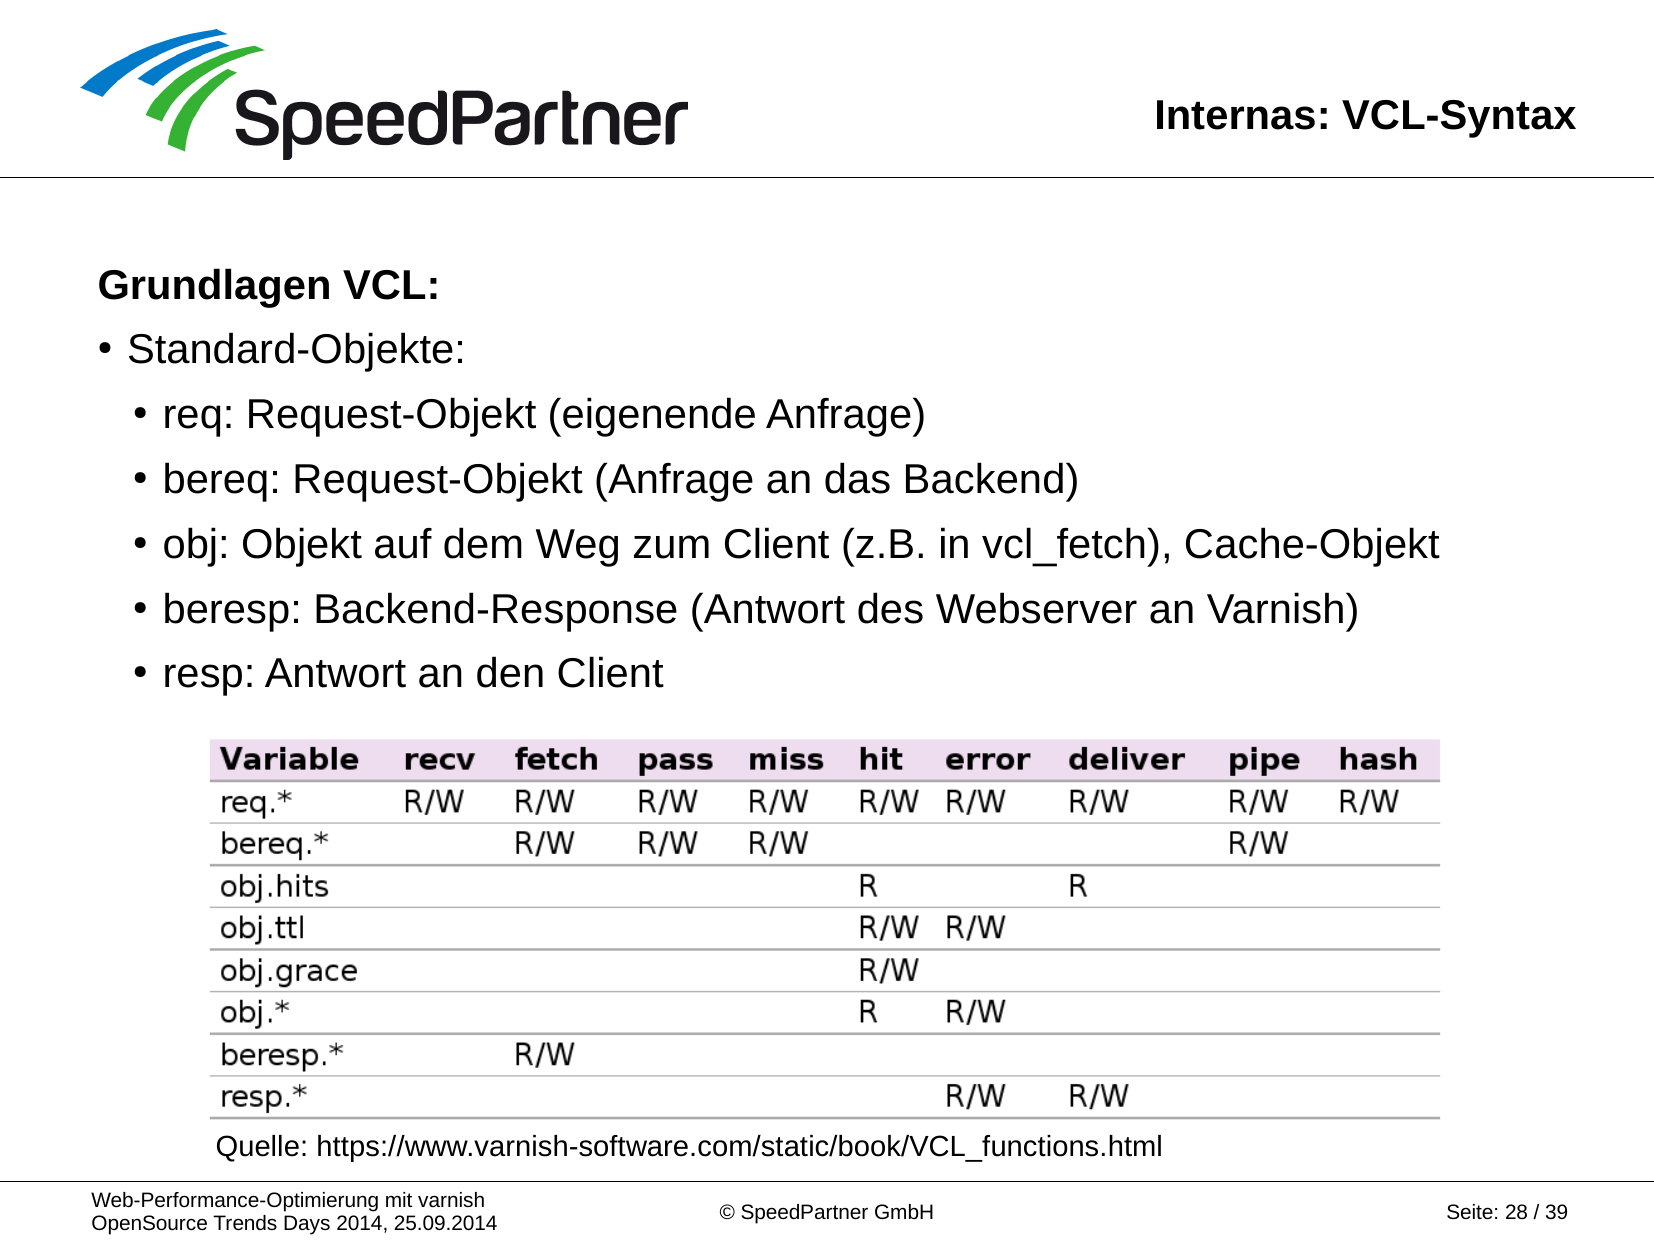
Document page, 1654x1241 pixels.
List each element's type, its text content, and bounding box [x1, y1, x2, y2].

text_box Grundlagen VCL: Standard-Objekte: req: Request-Objekt (eigenende Anfrage) bereq: Request-Objekt (Anfrage an das Backend) obj: Objekt auf dem Weg zum Client (z.B. in vcl_fetch), Cache-Objekt beresp: Backend-Response (Antwort des Webserver an Varnish) resp: Antwort an den Client [82, 254, 1565, 1177]
picture [205, 732, 1449, 1132]
picture [80, 29, 688, 160]
title Internas: VCL-Syntax [590, 70, 1577, 160]
text_box Quelle: https://www.varnish-software.com/static/book/VCL_functions.html [200, 1122, 1179, 1170]
